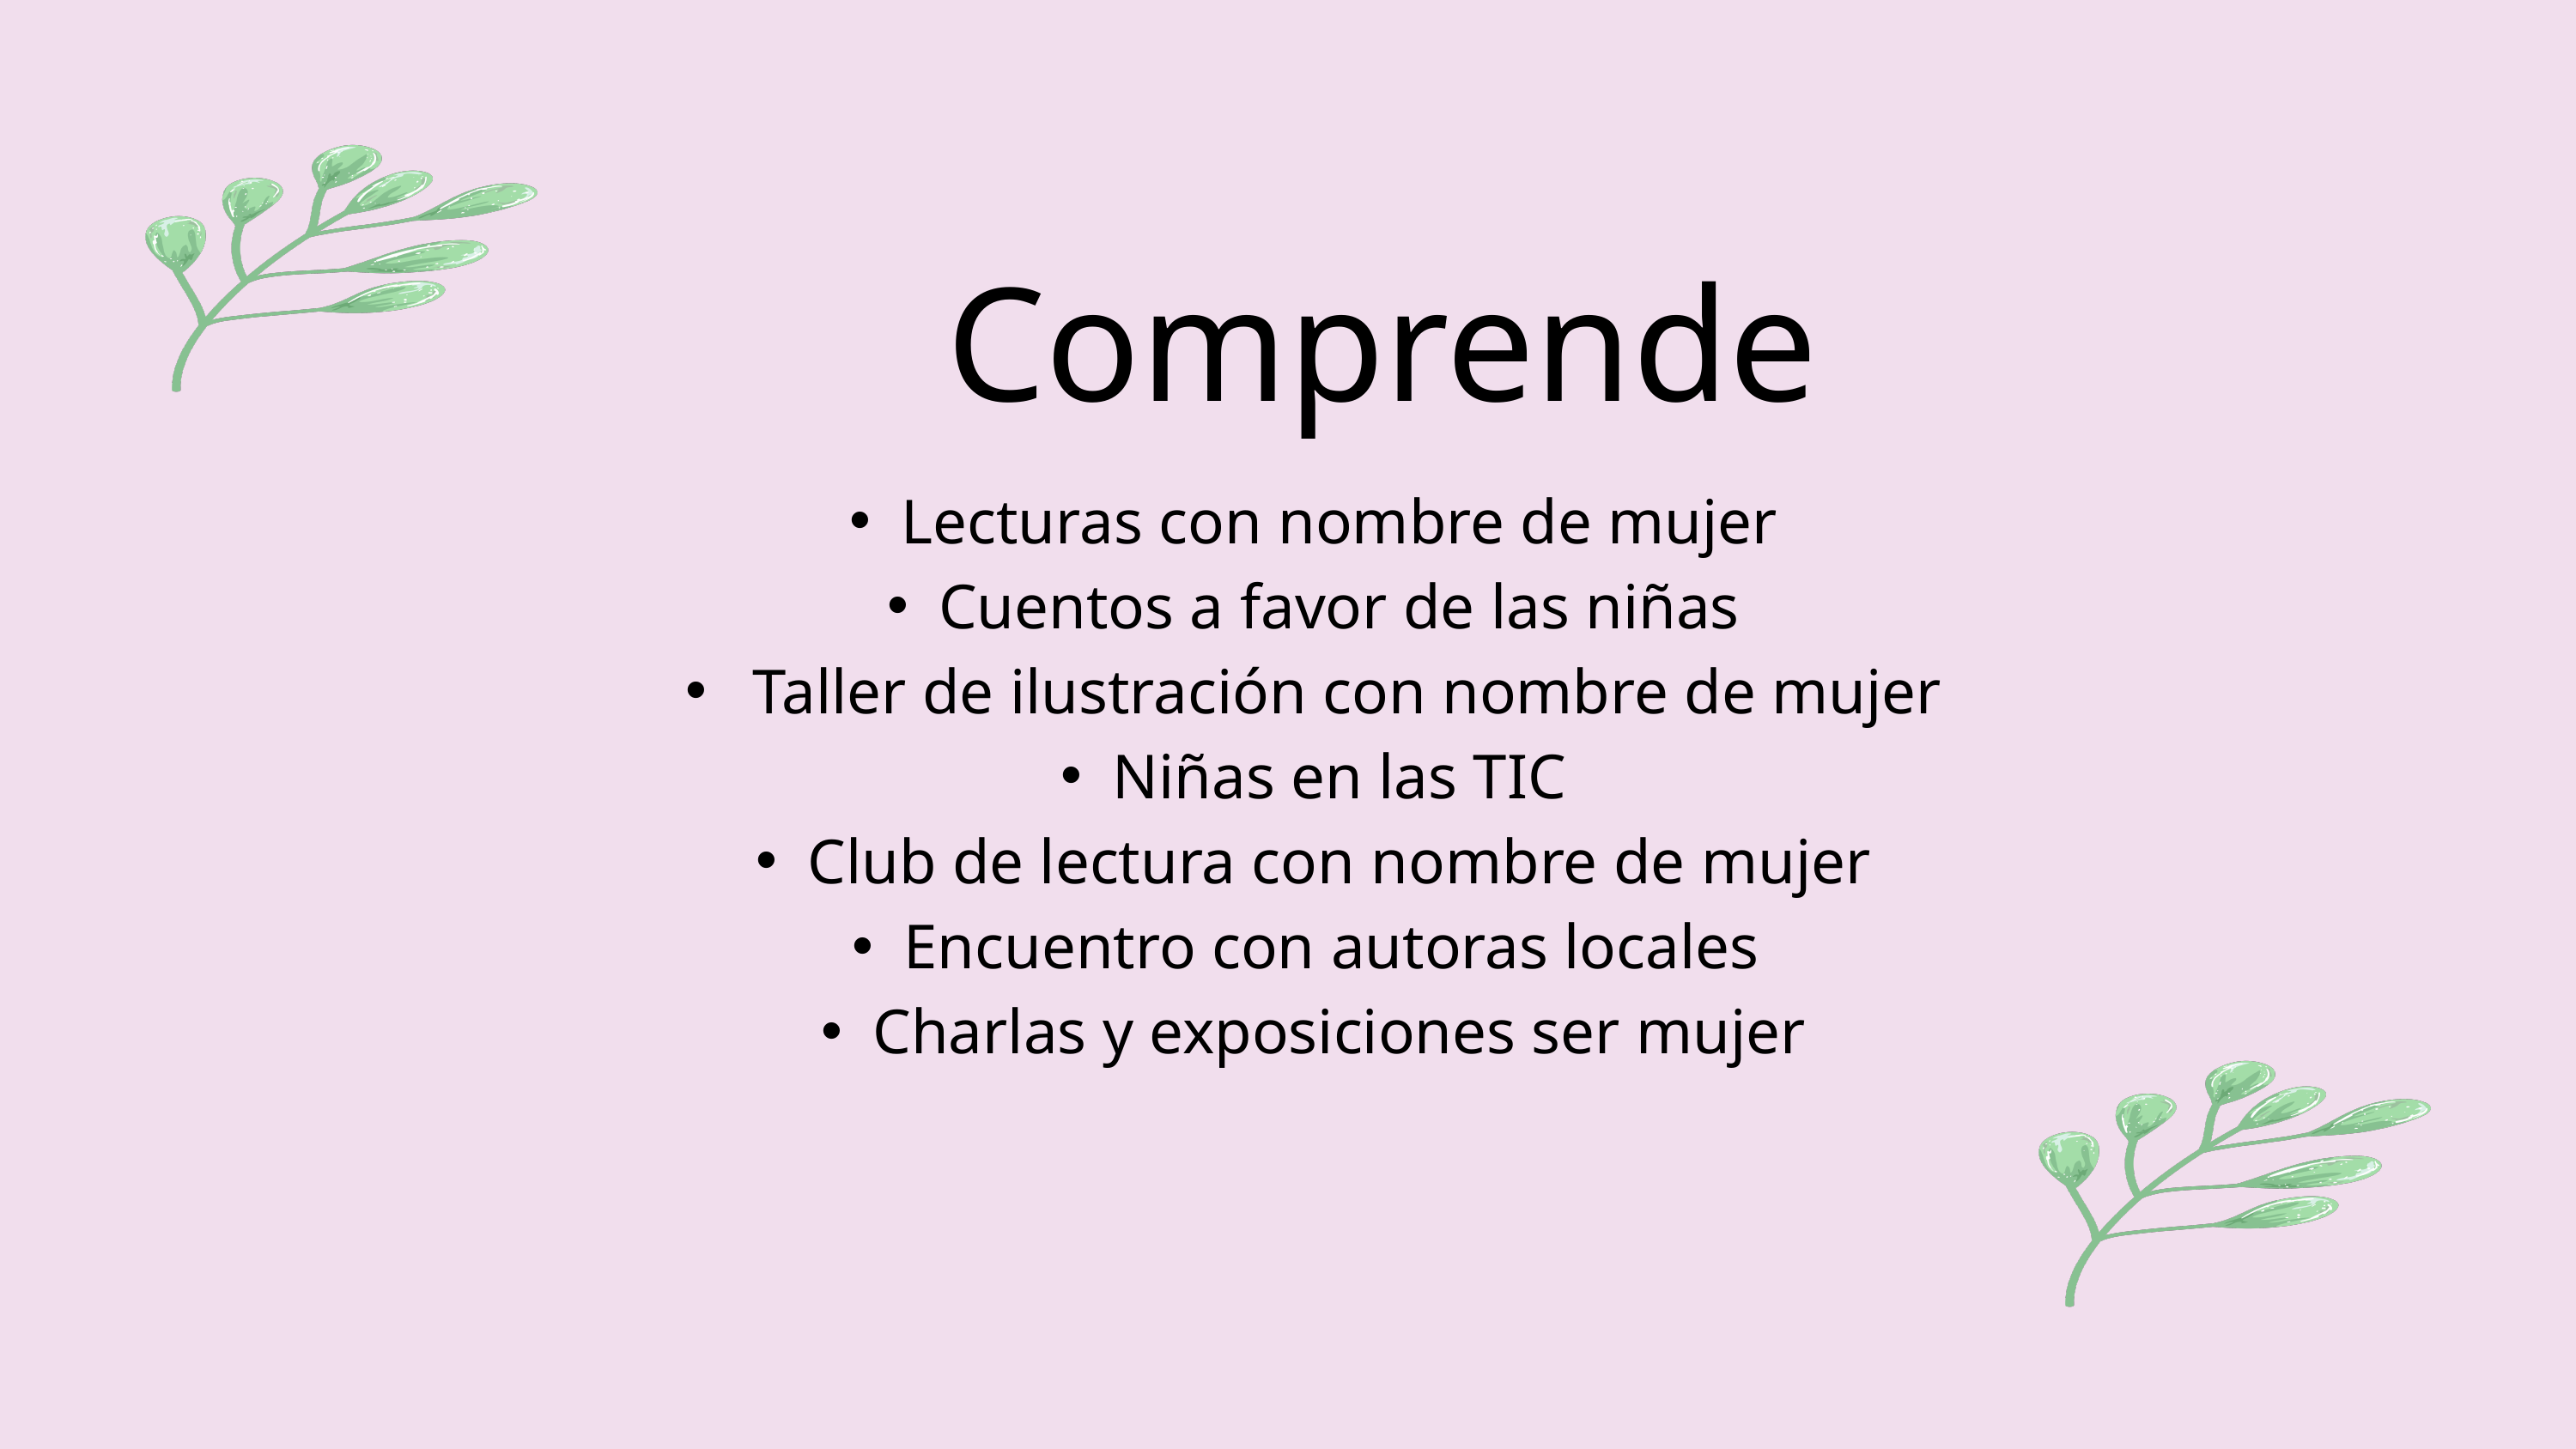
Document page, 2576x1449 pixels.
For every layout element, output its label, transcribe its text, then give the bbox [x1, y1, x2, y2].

text_box [144, 144, 538, 392]
text_box Comprende [864, 212, 1900, 433]
text_box [2038, 1060, 2432, 1307]
text_box Lecturas con nombre de mujer Cuentos a favor de las niñas Taller de ilustración con nombre de mujer Niñas en las TIC Club de lectura con nombre de mujer Encuentro con autoras locales Charlas y exposiciones ser mujer [594, 470, 1982, 1067]
text_box Comprende [1315, 327, 1362, 391]
